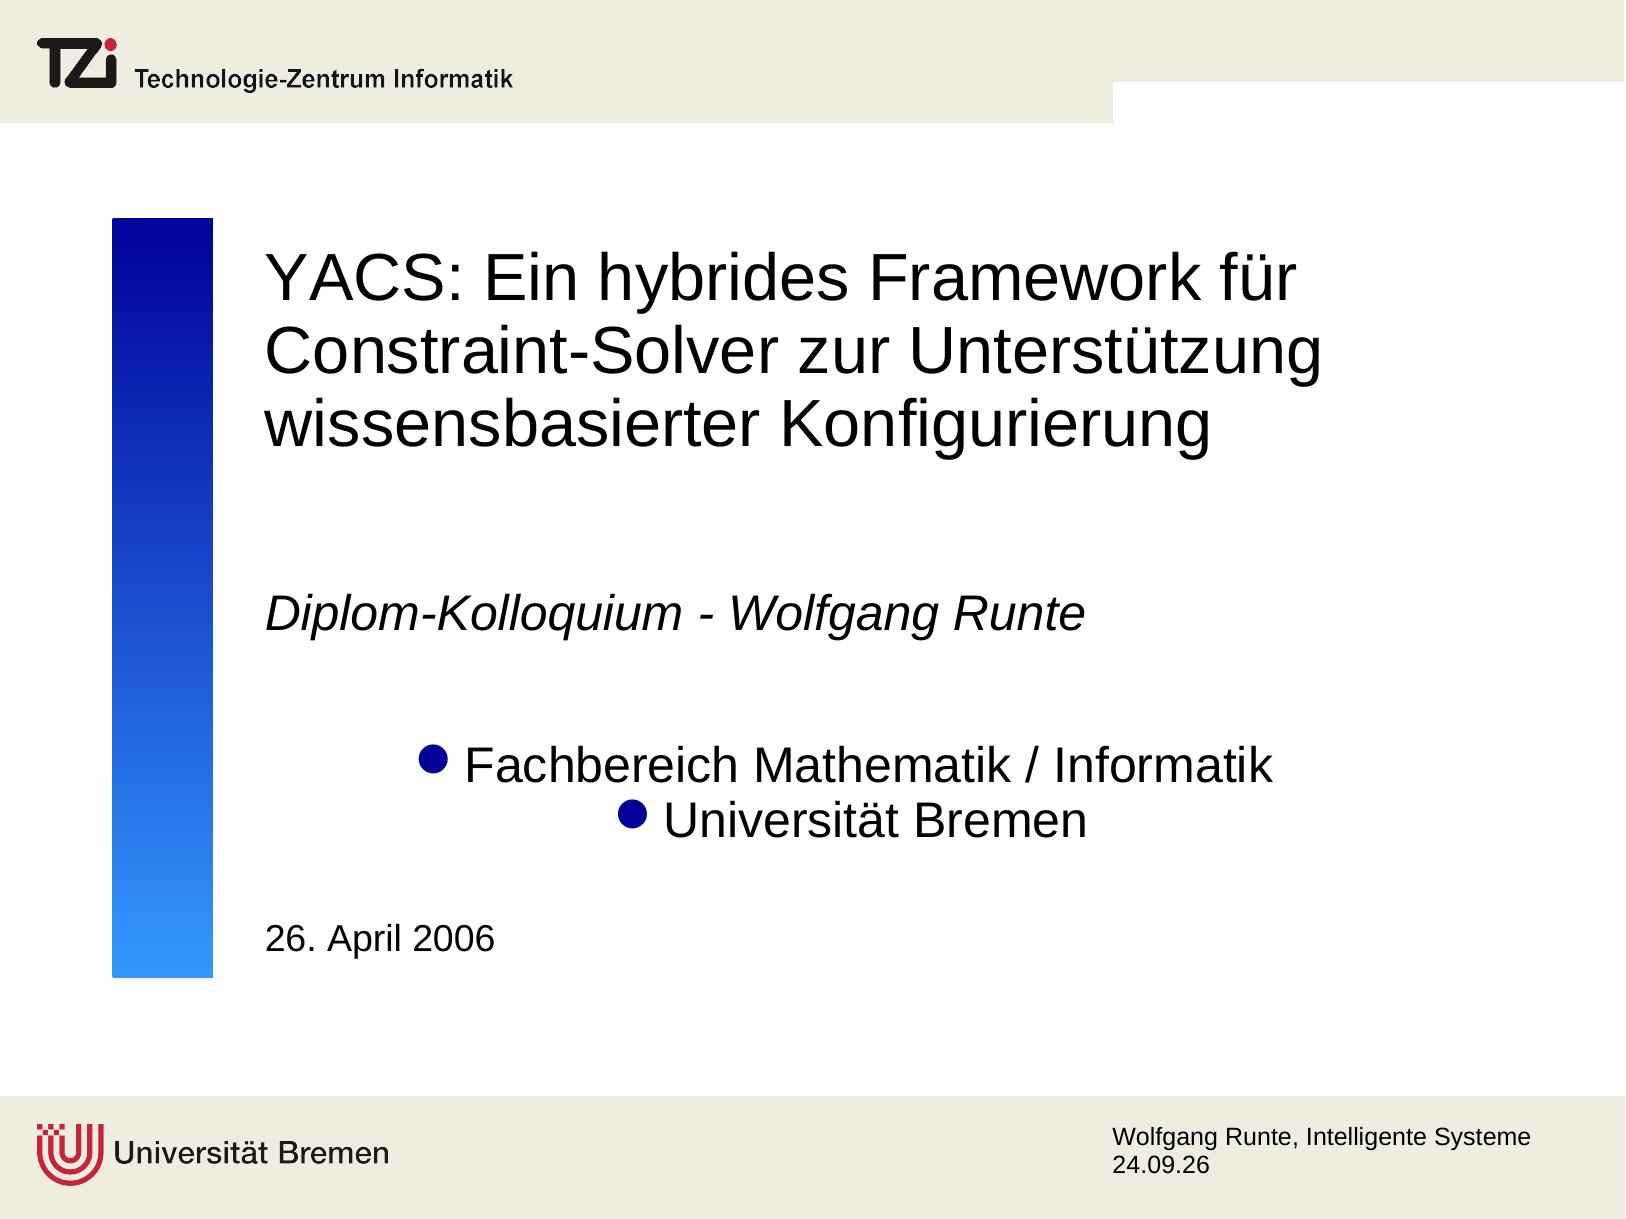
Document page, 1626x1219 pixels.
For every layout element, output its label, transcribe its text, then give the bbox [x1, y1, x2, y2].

picture [37, 1124, 388, 1186]
subtitle Fachbereich Mathematik / Informatik Universität Bremen [249, 722, 1371, 856]
title YACS: Ein hybrides Framework für Constraint-Solver zur Unterstützung wissensbasierter Konfigurierung [249, 233, 1513, 558]
text_box Diplom-Kolloquium - Wolfgang Runte [249, 579, 1476, 655]
picture [37, 38, 513, 93]
